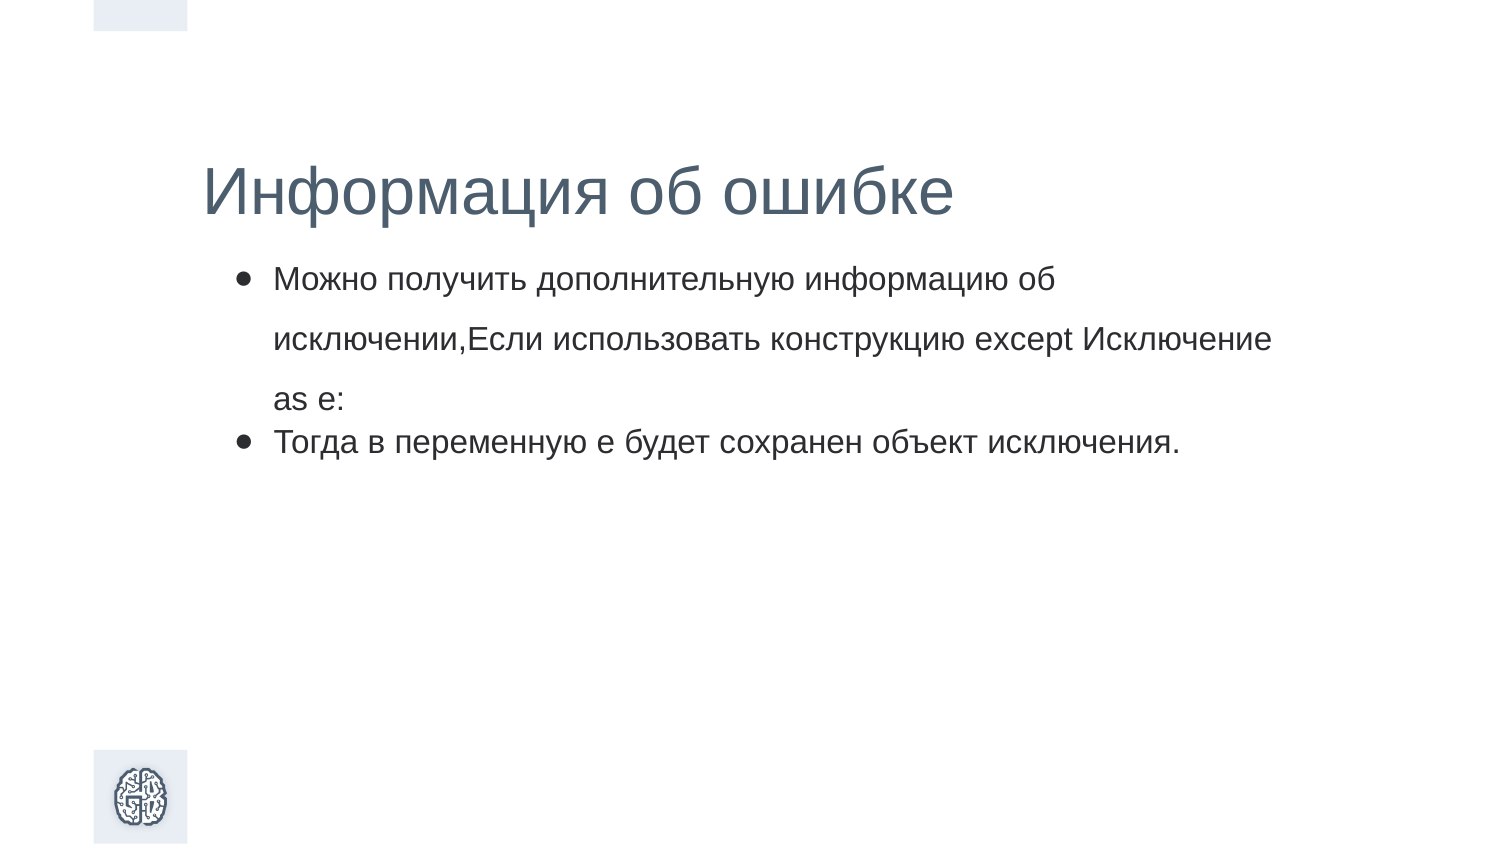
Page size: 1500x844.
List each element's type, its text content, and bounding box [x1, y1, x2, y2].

text_box Информация об ошибке [187, 93, 1312, 259]
text_box Можно получить дополнительную информацию об исключении,Если использовать конструкцию except Исключение as e: [187, 259, 1312, 395]
text_box Тогда в переменную e будет сохранен объект исключения. [187, 394, 1313, 467]
picture [106, 760, 175, 834]
